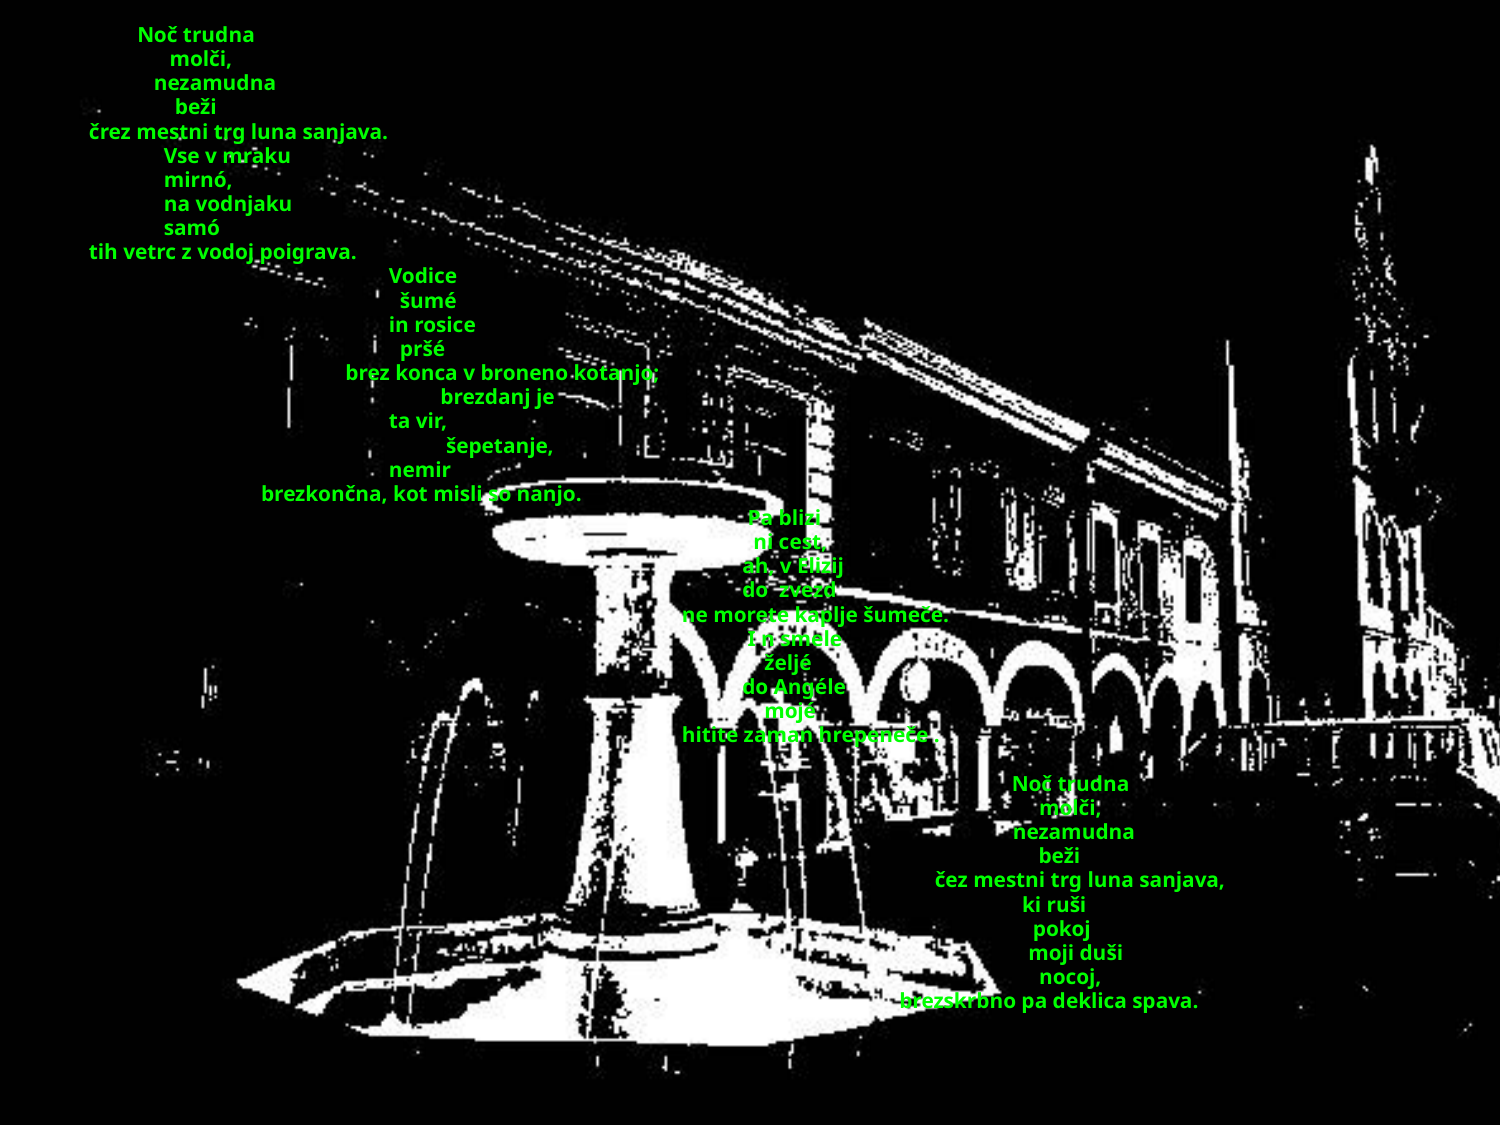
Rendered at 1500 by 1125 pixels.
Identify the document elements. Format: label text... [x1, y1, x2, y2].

list Noč trudna molči, nezamudna beži črez mestni trg luna sanjava. Vse v mraku mirnó, na vodnjaku samó tih vetrc z vodoj poigrava. Vodice šumé in rosice pršé brez konca v broneno kotanjo; brezdanj je ta vir, šepetanje, nemir brezkončna, kot misli so nanjo. Pa blizi ni cest, ah, v Elizij do zvezd ne morete kaplje šumeče. I n smele željé do Angéle mojé hitite zaman hrepeneče . Noč trudna molči, nezamudna beži čez mestni trg luna sanjava, ki ruši pokoj moji duši nocoj, brezskrbno pa deklica spava. [17, 19, 1500, 1125]
picture [0, 0, 1500, 1125]
